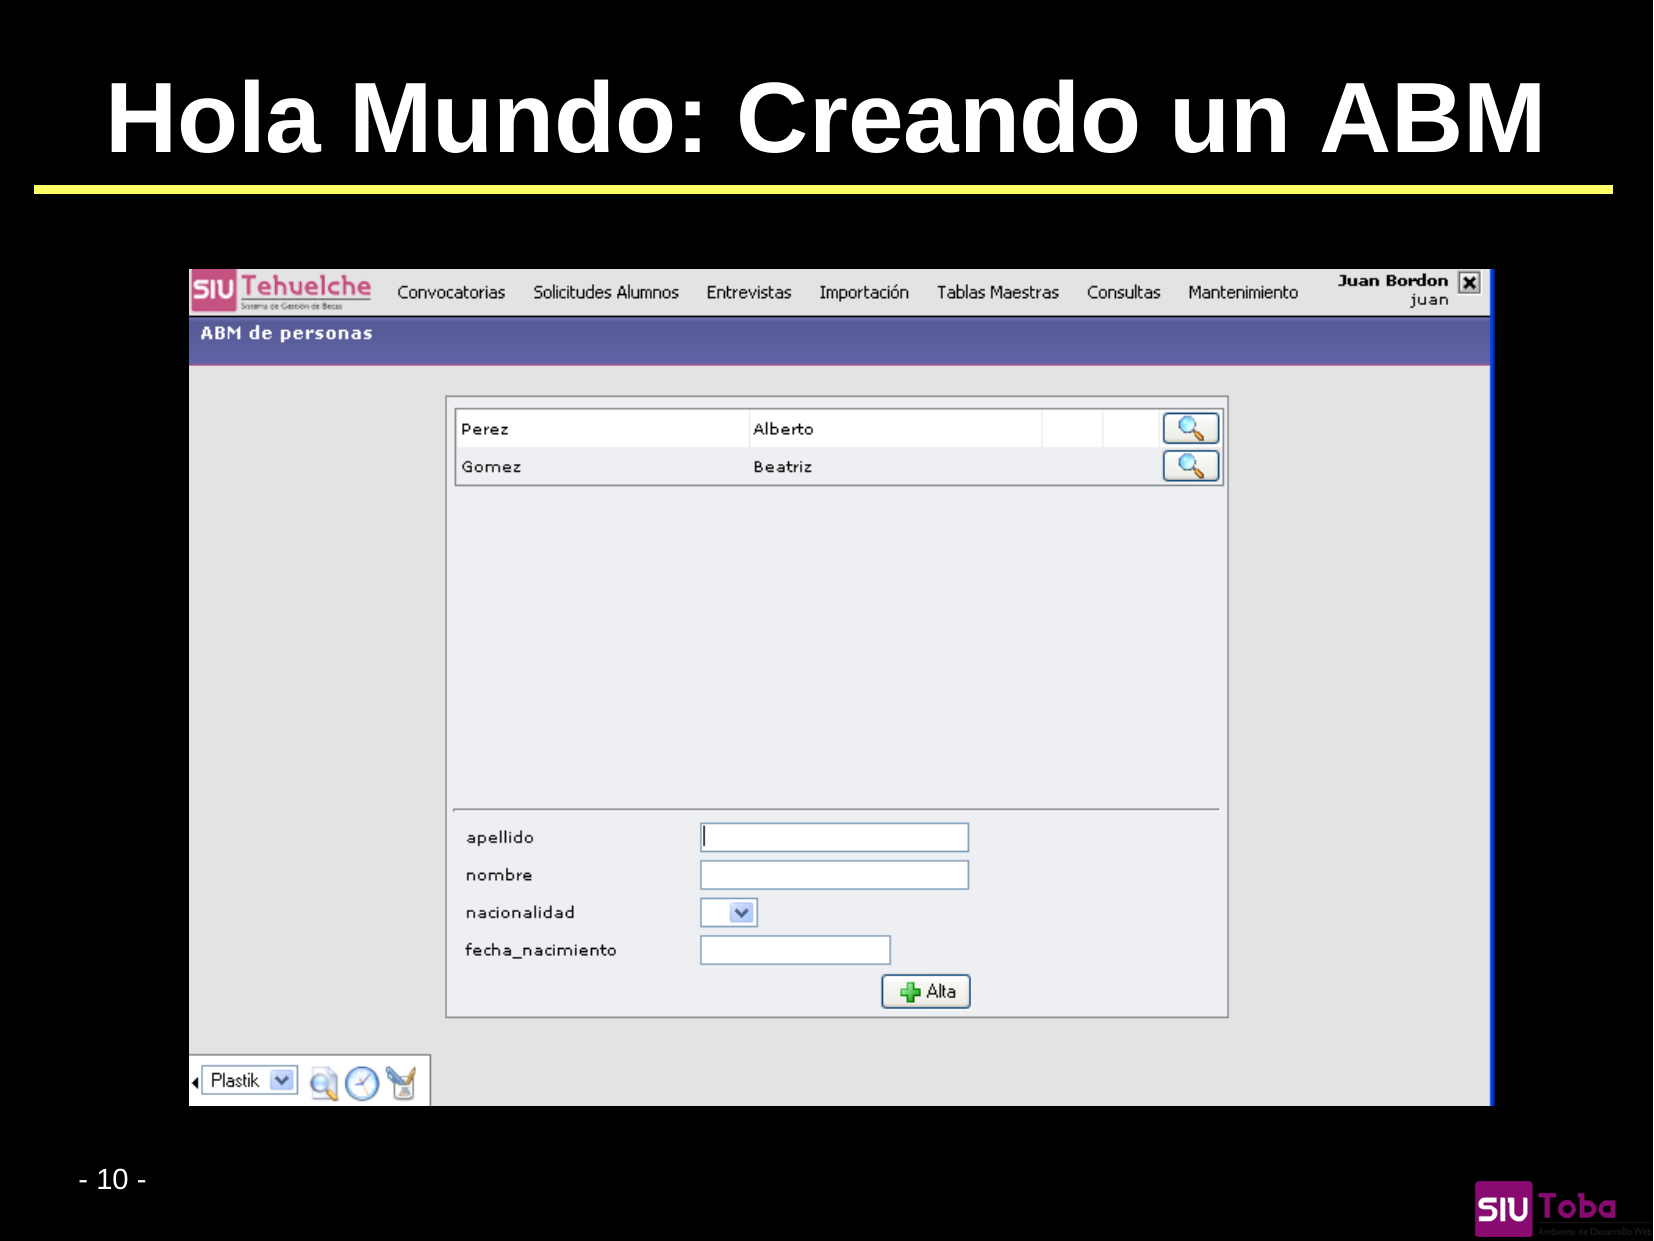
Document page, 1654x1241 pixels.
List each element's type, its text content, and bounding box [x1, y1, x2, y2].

title Hola Mundo: Creando un ABM [58, 47, 1594, 188]
picture [189, 269, 1495, 1106]
picture [1475, 1181, 1652, 1237]
